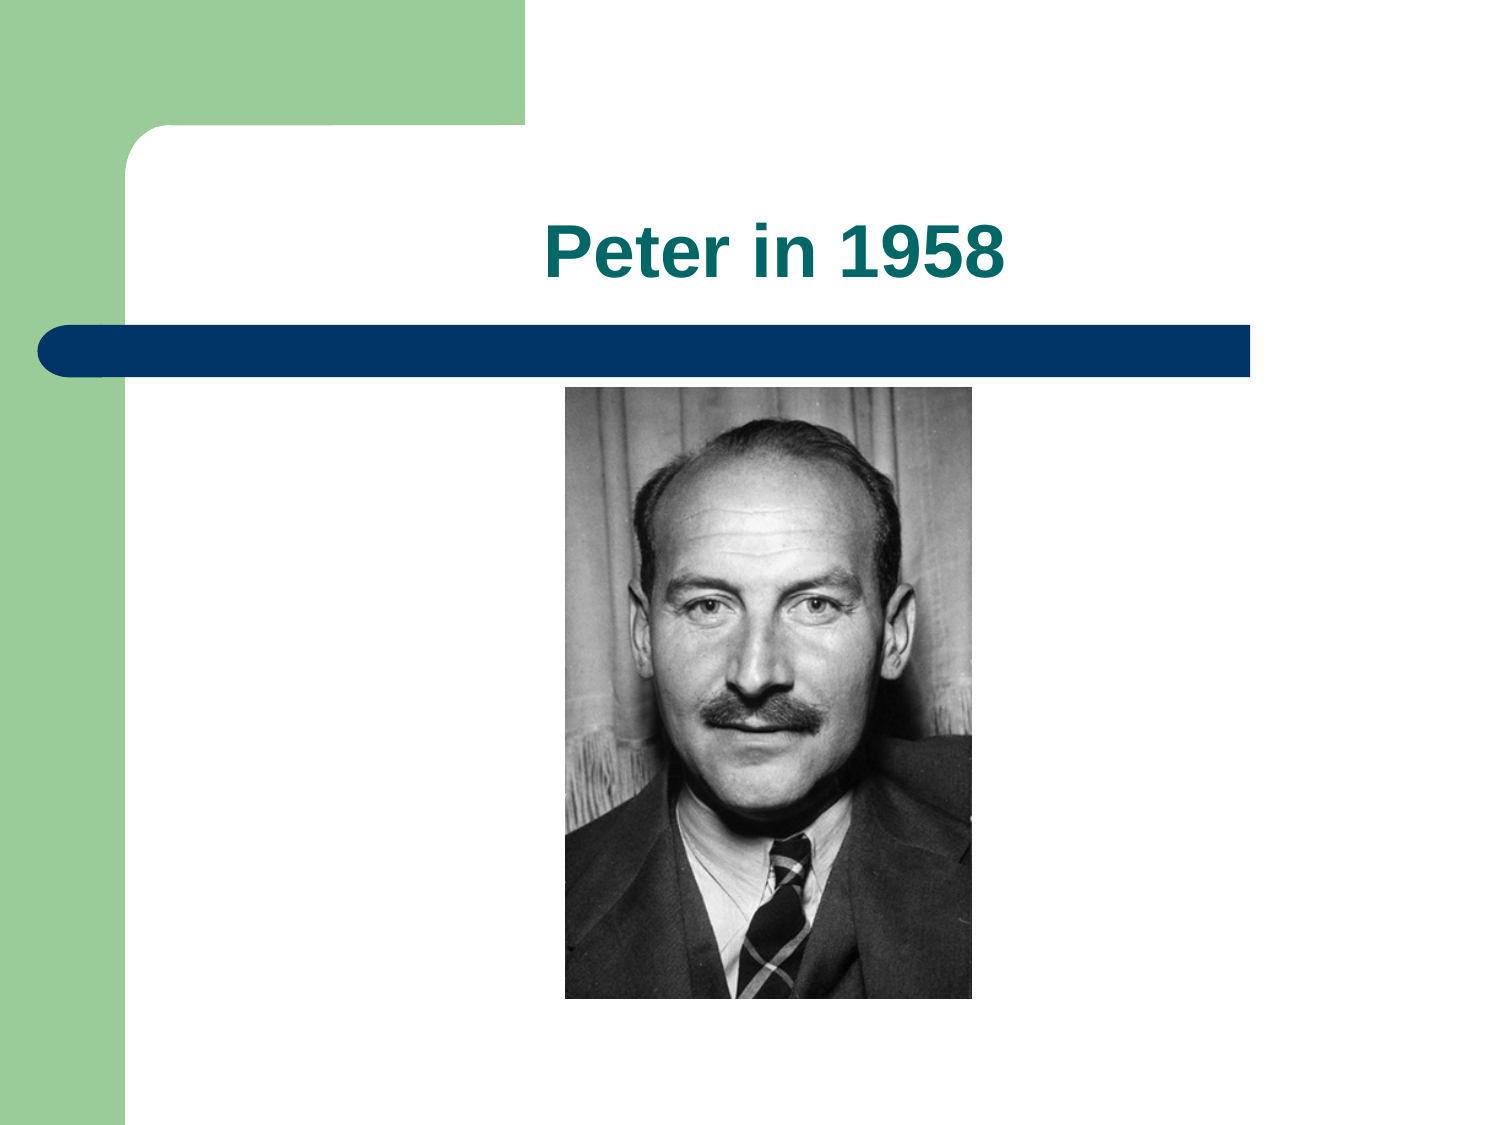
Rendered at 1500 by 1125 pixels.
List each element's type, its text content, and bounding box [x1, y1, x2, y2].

text_box [565, 387, 972, 999]
title Peter in 1958 [136, 136, 1414, 301]
